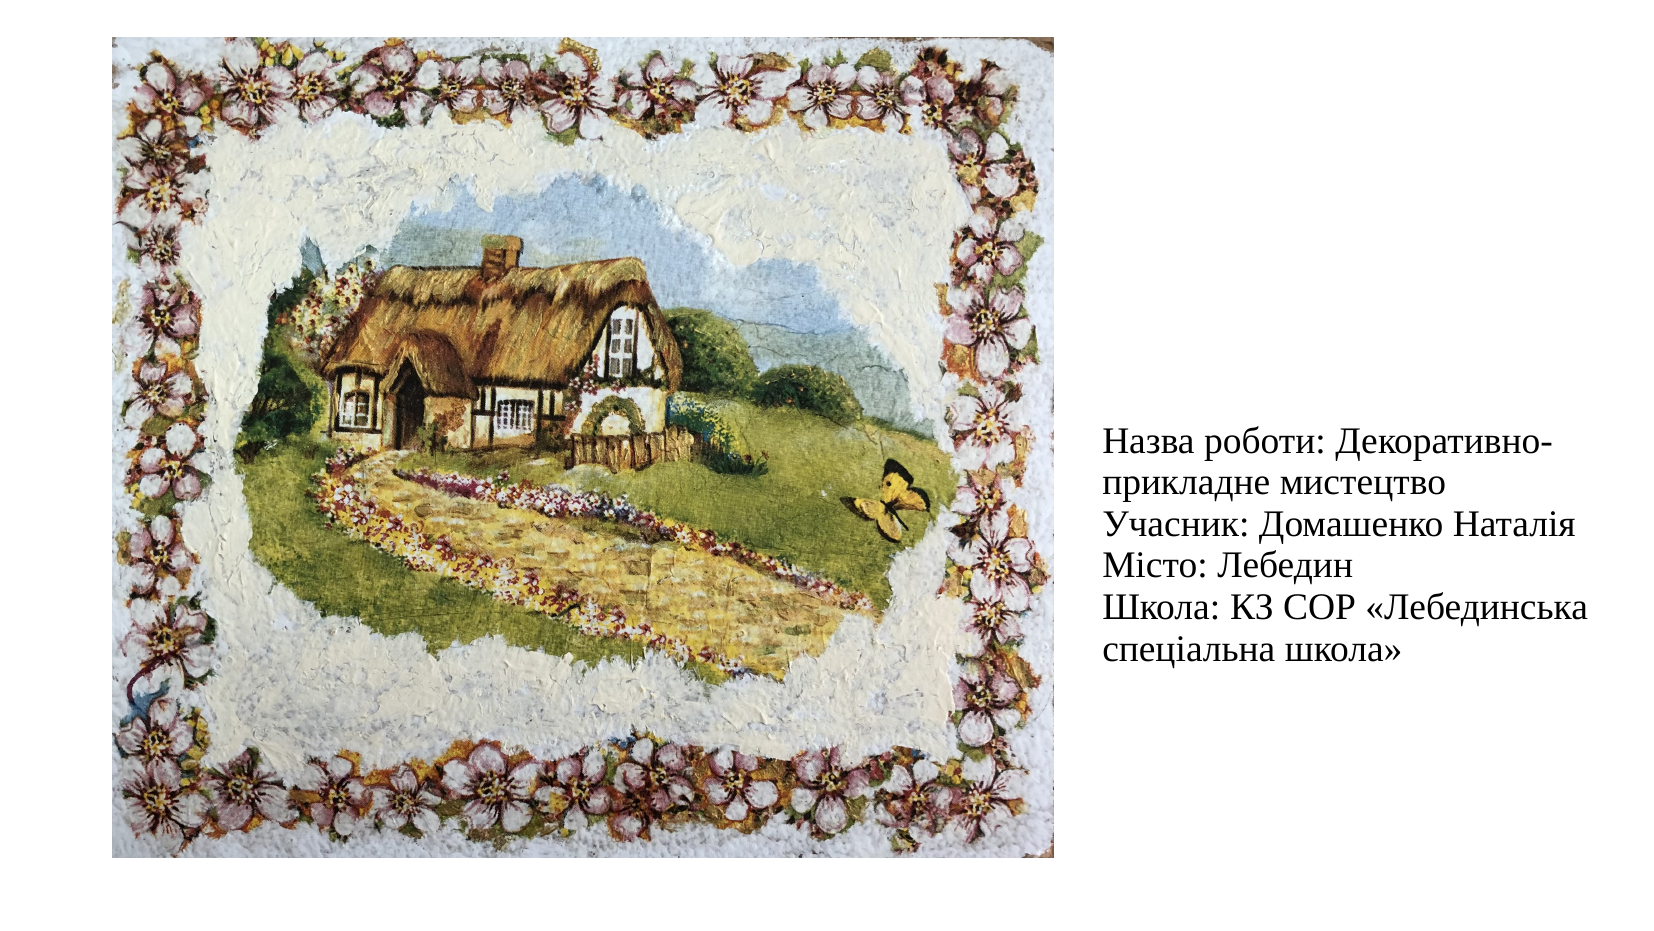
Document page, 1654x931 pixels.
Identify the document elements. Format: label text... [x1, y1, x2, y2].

picture [112, 37, 1054, 858]
text_box Назва роботи: Декоративно-прикладне мистецтво Учасник: Домашенко Наталія Місто: Лебедин Школа: КЗ СОР «Лебединська спеціальна школа» [1087, 412, 1613, 722]
